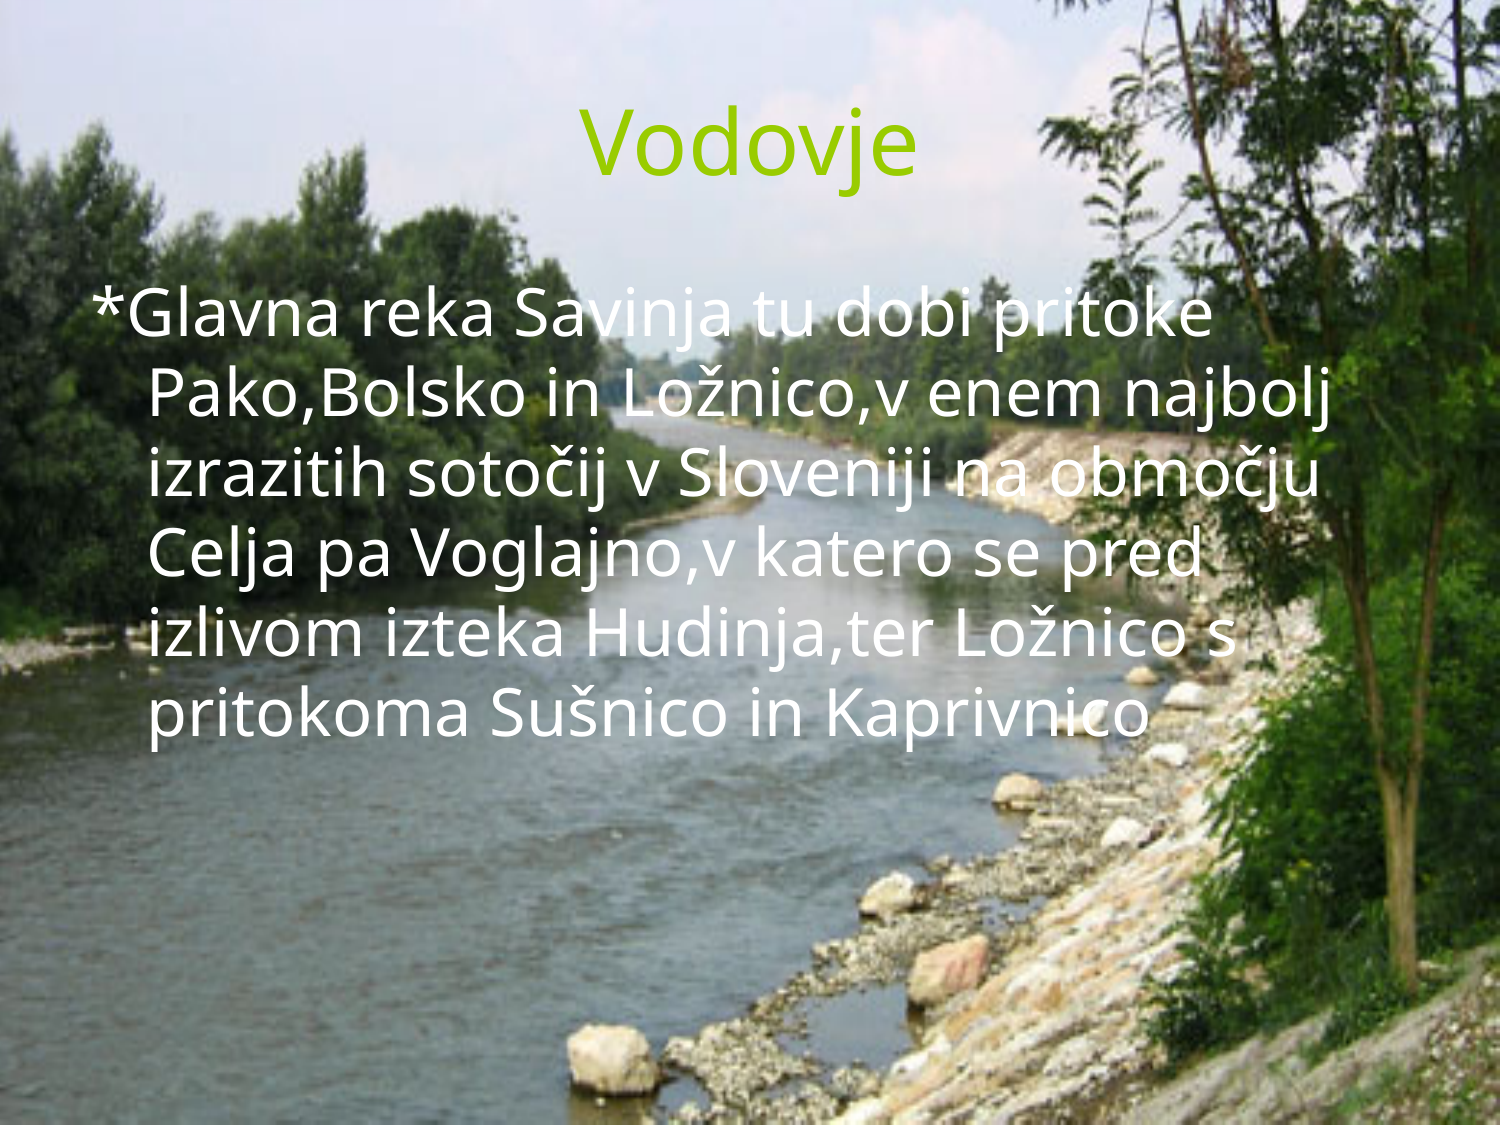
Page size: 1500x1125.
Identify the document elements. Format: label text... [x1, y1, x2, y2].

title Vodovje [75, 45, 1425, 233]
list *Glavna reka Savinja tu dobi pritoke Pako,Bolsko in Ložnico,v enem najbolj izrazitih sotočij v Sloveniji na območju Celja pa Voglajno,v katero se pred izlivom izteka Hudinja,ter Ložnico s pritokoma Sušnico in Kaprivnico [75, 262, 1425, 1005]
picture [0, 0, 1500, 1125]
